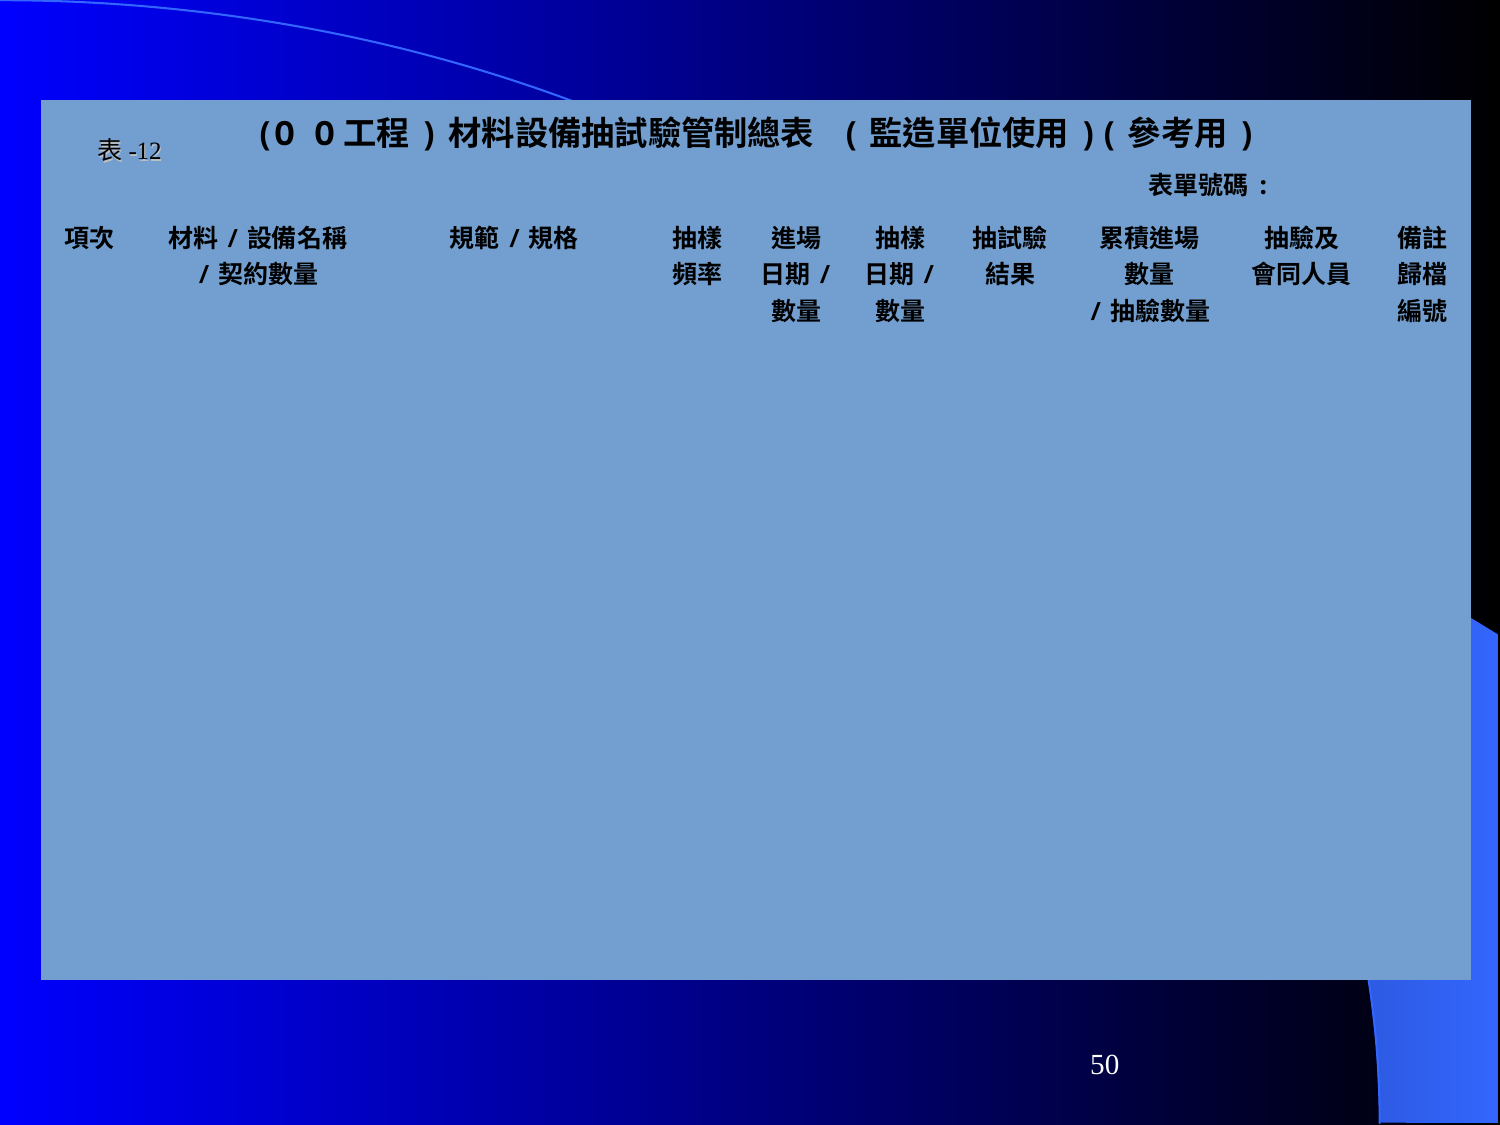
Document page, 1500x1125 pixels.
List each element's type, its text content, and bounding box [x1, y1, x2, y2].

table_cell [138, 462, 378, 505]
table_cell [41, 833, 138, 882]
table_cell [1374, 548, 1471, 590]
table_cell [1374, 833, 1471, 882]
table_cell [651, 637, 745, 686]
table_cell [651, 686, 745, 735]
table_cell [849, 784, 952, 833]
table_cell [138, 505, 378, 548]
table_cell [378, 882, 651, 931]
table_cell [651, 590, 745, 637]
table_cell [1069, 735, 1230, 784]
table_cell [378, 686, 651, 735]
table_cell [651, 784, 745, 833]
table_cell [651, 548, 745, 590]
table_cell [651, 882, 745, 931]
table_cell [138, 686, 378, 735]
table_cell [138, 420, 378, 462]
table_cell [1230, 377, 1374, 420]
table_cell [138, 637, 378, 686]
table_cell [1069, 784, 1230, 833]
table_cell [952, 882, 1069, 931]
table_cell [378, 784, 651, 833]
table_cell [952, 462, 1069, 505]
table_cell [1374, 420, 1471, 462]
table_cell [1069, 377, 1230, 420]
table_cell [849, 420, 952, 462]
table_cell [849, 462, 952, 505]
table_cell [745, 931, 849, 980]
table_cell [849, 931, 952, 980]
table_cell [849, 377, 952, 420]
table_cell [745, 637, 849, 686]
table_cell [41, 590, 138, 637]
table_cell [1069, 833, 1230, 882]
table_cell [849, 637, 952, 686]
table_cell [1069, 462, 1230, 505]
table_cell [41, 420, 138, 462]
table_cell [378, 420, 651, 462]
table_cell [952, 931, 1069, 980]
table_cell [1069, 590, 1230, 637]
table_cell [952, 784, 1069, 833]
table_cell [138, 882, 378, 931]
table_cell [1230, 637, 1374, 686]
table_cell 備註 歸檔 編號 [1374, 211, 1471, 335]
table_cell [651, 505, 745, 548]
table_cell [1069, 882, 1230, 931]
table_cell [41, 335, 138, 377]
table_cell [745, 420, 849, 462]
table_cell [1374, 462, 1471, 505]
table_cell [1069, 420, 1230, 462]
table_header (O O工程)材料設備抽試驗管制總表 (監造單位使用)(參考用) 表單號碼: [41, 100, 1471, 211]
table_cell [849, 735, 952, 784]
table_cell [651, 420, 745, 462]
table_cell [138, 590, 378, 637]
table_cell [745, 462, 849, 505]
table_cell [1230, 548, 1374, 590]
table_cell [1230, 784, 1374, 833]
text_box 表-12 [82, 127, 172, 173]
table_cell [1069, 686, 1230, 735]
table_cell [745, 548, 849, 590]
table_cell [1374, 335, 1471, 377]
table_cell [378, 833, 651, 882]
table_cell [138, 735, 378, 784]
table_cell [378, 462, 651, 505]
table_cell 規範/規格 [378, 211, 651, 335]
table_cell [952, 505, 1069, 548]
table_cell [378, 637, 651, 686]
table_cell 抽驗及 會同人員 [1230, 211, 1374, 335]
table_cell [849, 590, 952, 637]
table_cell [745, 377, 849, 420]
table_cell [1069, 505, 1230, 548]
table_cell [952, 377, 1069, 420]
table_cell [1069, 637, 1230, 686]
table_cell [1230, 462, 1374, 505]
table_cell [849, 548, 952, 590]
table_cell [378, 505, 651, 548]
table_cell [1230, 833, 1374, 882]
table_cell [745, 505, 849, 548]
table_cell [378, 548, 651, 590]
table_cell [952, 833, 1069, 882]
table_cell [651, 462, 745, 505]
table_cell [651, 833, 745, 882]
table_cell [378, 335, 651, 377]
table_cell [378, 735, 651, 784]
text_box [1074, 1025, 1388, 1101]
table_cell [952, 637, 1069, 686]
table_cell [1374, 686, 1471, 735]
table_cell [1230, 420, 1374, 462]
table_cell [138, 377, 378, 420]
table_cell [1374, 505, 1471, 548]
table_cell [138, 784, 378, 833]
table_cell [952, 590, 1069, 637]
table_cell [745, 686, 849, 735]
table_cell [1230, 735, 1374, 784]
table_cell [41, 505, 138, 548]
table_cell [41, 548, 138, 590]
table_cell [849, 335, 952, 377]
table_cell [651, 931, 745, 980]
table_cell [138, 335, 378, 377]
table_cell [41, 931, 138, 980]
table_cell [41, 735, 138, 784]
table_cell [1374, 882, 1471, 931]
table_cell [41, 686, 138, 735]
table_cell [745, 590, 849, 637]
table_cell [1230, 505, 1374, 548]
table_cell [651, 335, 745, 377]
table_cell [651, 735, 745, 784]
table_cell [378, 931, 651, 980]
table_cell [378, 377, 651, 420]
table_cell [138, 931, 378, 980]
table_cell 抽樣 頻率 [651, 211, 745, 335]
table_cell [745, 735, 849, 784]
table_cell [1230, 882, 1374, 931]
table_cell 材料/設備名稱 /契約數量 [138, 211, 378, 335]
table_cell [1230, 686, 1374, 735]
table_cell [651, 377, 745, 420]
table_cell [41, 462, 138, 505]
table_cell [1374, 931, 1471, 980]
table_cell [1069, 931, 1230, 980]
table_cell [952, 548, 1069, 590]
table_cell [952, 735, 1069, 784]
table_cell [1230, 590, 1374, 637]
table_cell [849, 833, 952, 882]
table_cell [1374, 784, 1471, 833]
table_cell [1374, 637, 1471, 686]
table_cell [1230, 931, 1374, 980]
table_cell [745, 784, 849, 833]
table_cell [849, 686, 952, 735]
table_cell [849, 505, 952, 548]
table_cell [138, 548, 378, 590]
table_cell [952, 686, 1069, 735]
table_cell [1069, 548, 1230, 590]
table_cell 項次 [41, 211, 138, 335]
table_cell [41, 882, 138, 931]
table_cell [138, 833, 378, 882]
table_cell [41, 784, 138, 833]
table_cell [952, 335, 1069, 377]
table_cell [745, 833, 849, 882]
table_cell [1230, 335, 1374, 377]
table_cell 進場 日期/ 數量 [745, 211, 849, 335]
table_cell [1374, 377, 1471, 420]
table_cell 抽樣 日期/ 數量 [849, 211, 952, 335]
table_cell [378, 590, 651, 637]
table_cell [41, 377, 138, 420]
table_cell [745, 882, 849, 931]
table_cell [849, 882, 952, 931]
table_cell 抽試驗 結果 [952, 211, 1069, 335]
table_cell [41, 637, 138, 686]
table_cell [1374, 590, 1471, 637]
table_cell [745, 335, 849, 377]
table_cell [1069, 335, 1230, 377]
table_cell [1374, 735, 1471, 784]
table_cell [952, 420, 1069, 462]
table_cell 累積進場 數量 /抽驗數量 [1069, 211, 1230, 335]
